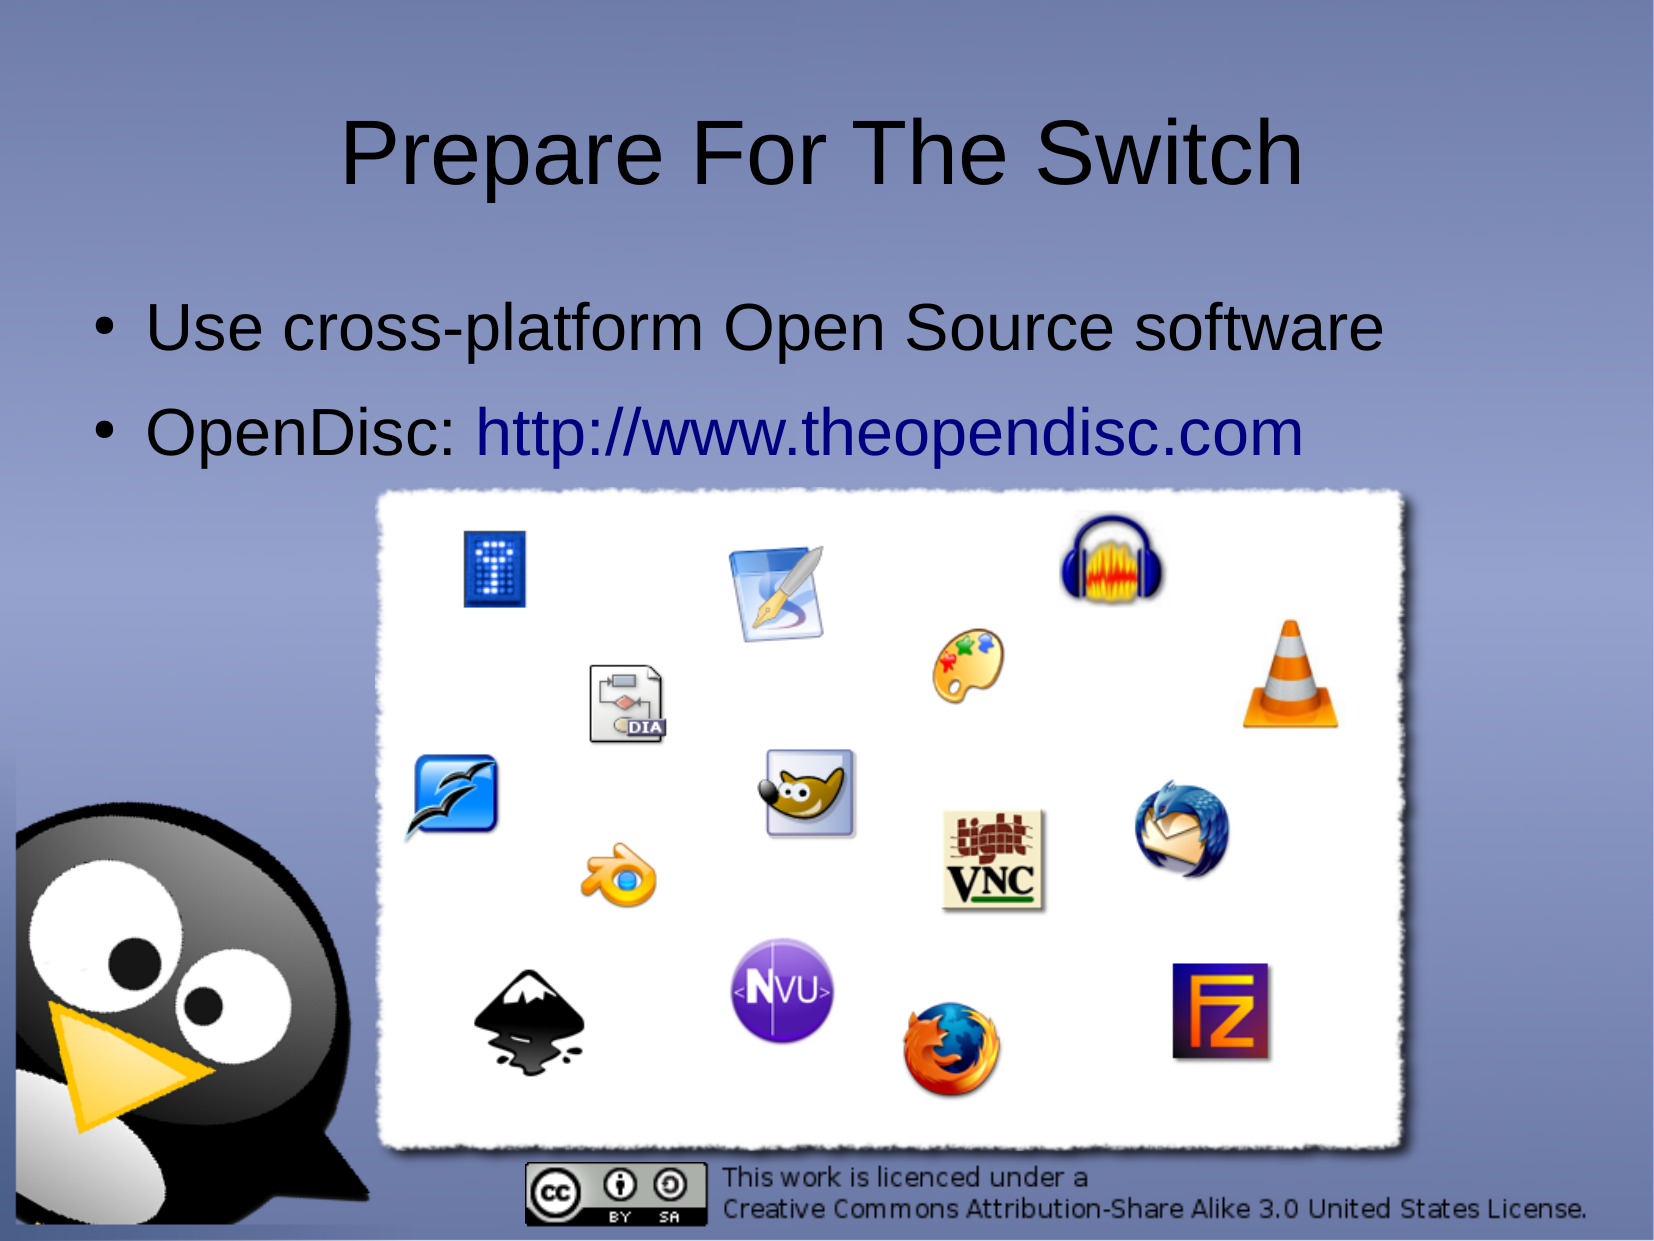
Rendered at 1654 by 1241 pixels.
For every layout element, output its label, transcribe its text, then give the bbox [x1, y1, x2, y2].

title Prepare For The Switch [75, 49, 1571, 257]
list Use cross-platform Open Source software OpenDisc: http://www.theopendisc.com [75, 290, 1571, 1109]
picture [0, 0, 1654, 1241]
